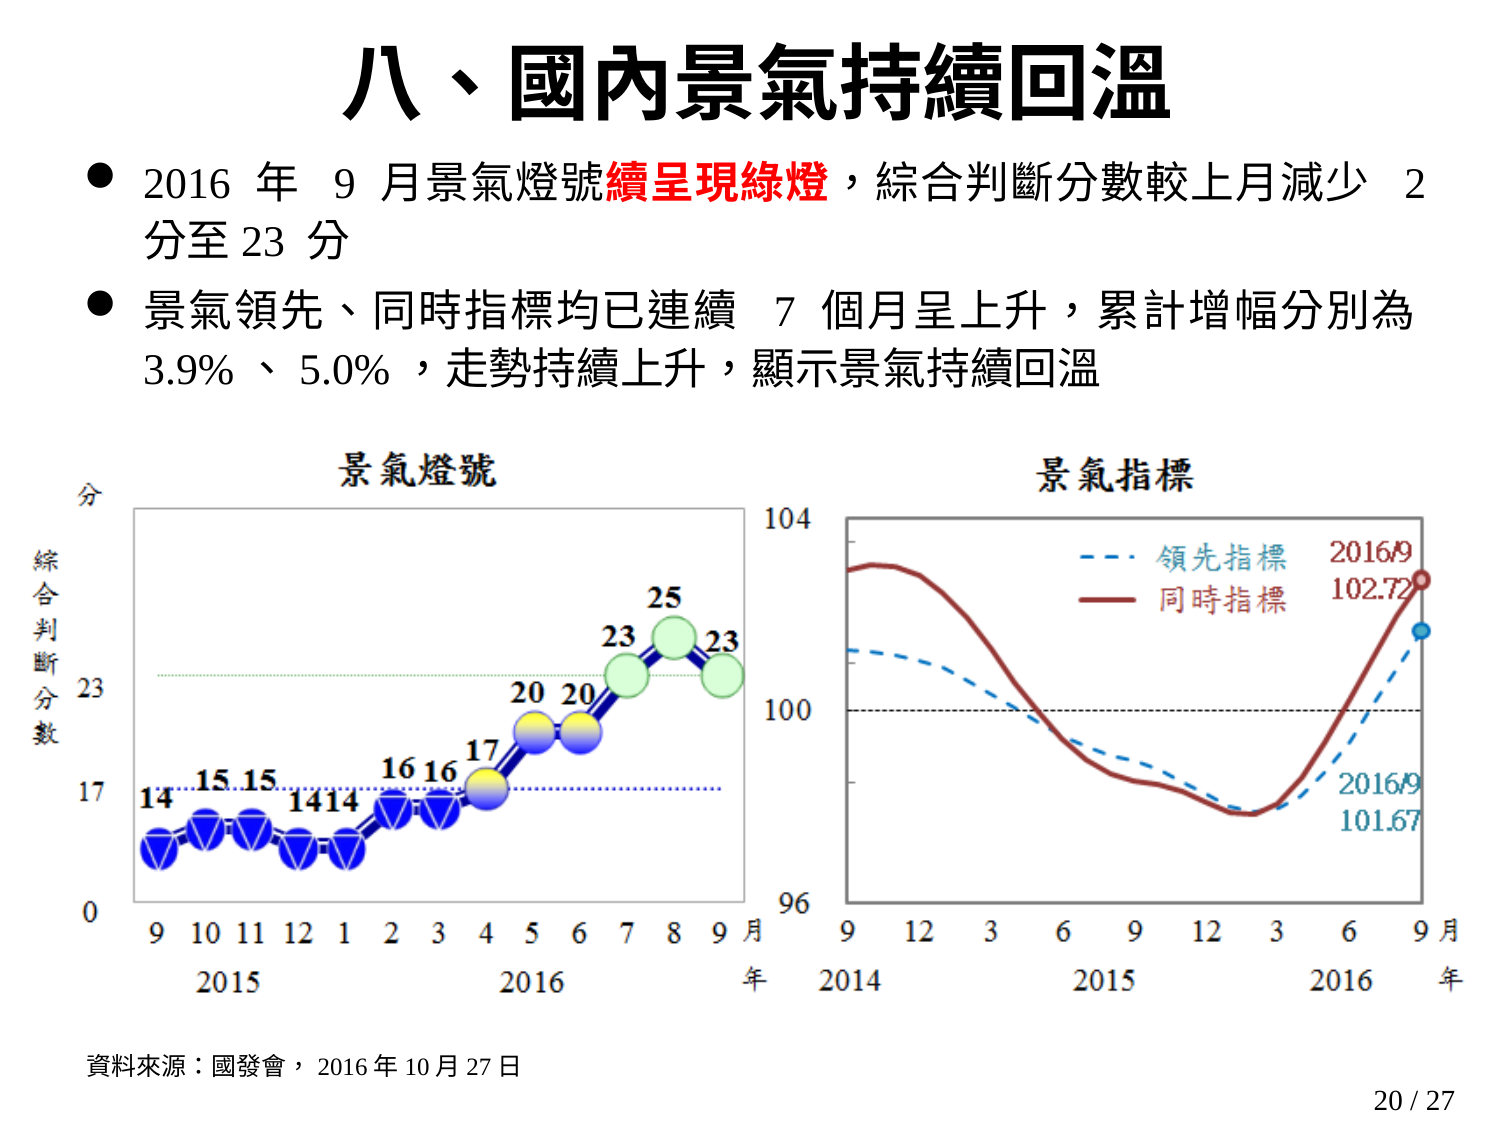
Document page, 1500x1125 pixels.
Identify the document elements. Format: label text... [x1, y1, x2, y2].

text_box 2016 年 9 月景氣燈號續呈現綠燈，綜合判斷分數較上月減少 2 分至23 分 景氣領先、同時指標均已連續 7 個月呈上升，累計增幅分別為3.9%、5.0%，走勢持續上升，顯示景氣持續回溫 [45, 141, 1450, 386]
text_box 資料來源：國發會，2016年10月27日 [71, 1041, 1441, 1087]
title 八、國內景氣持續回溫 [0, 34, 1500, 126]
picture [23, 436, 1482, 1028]
